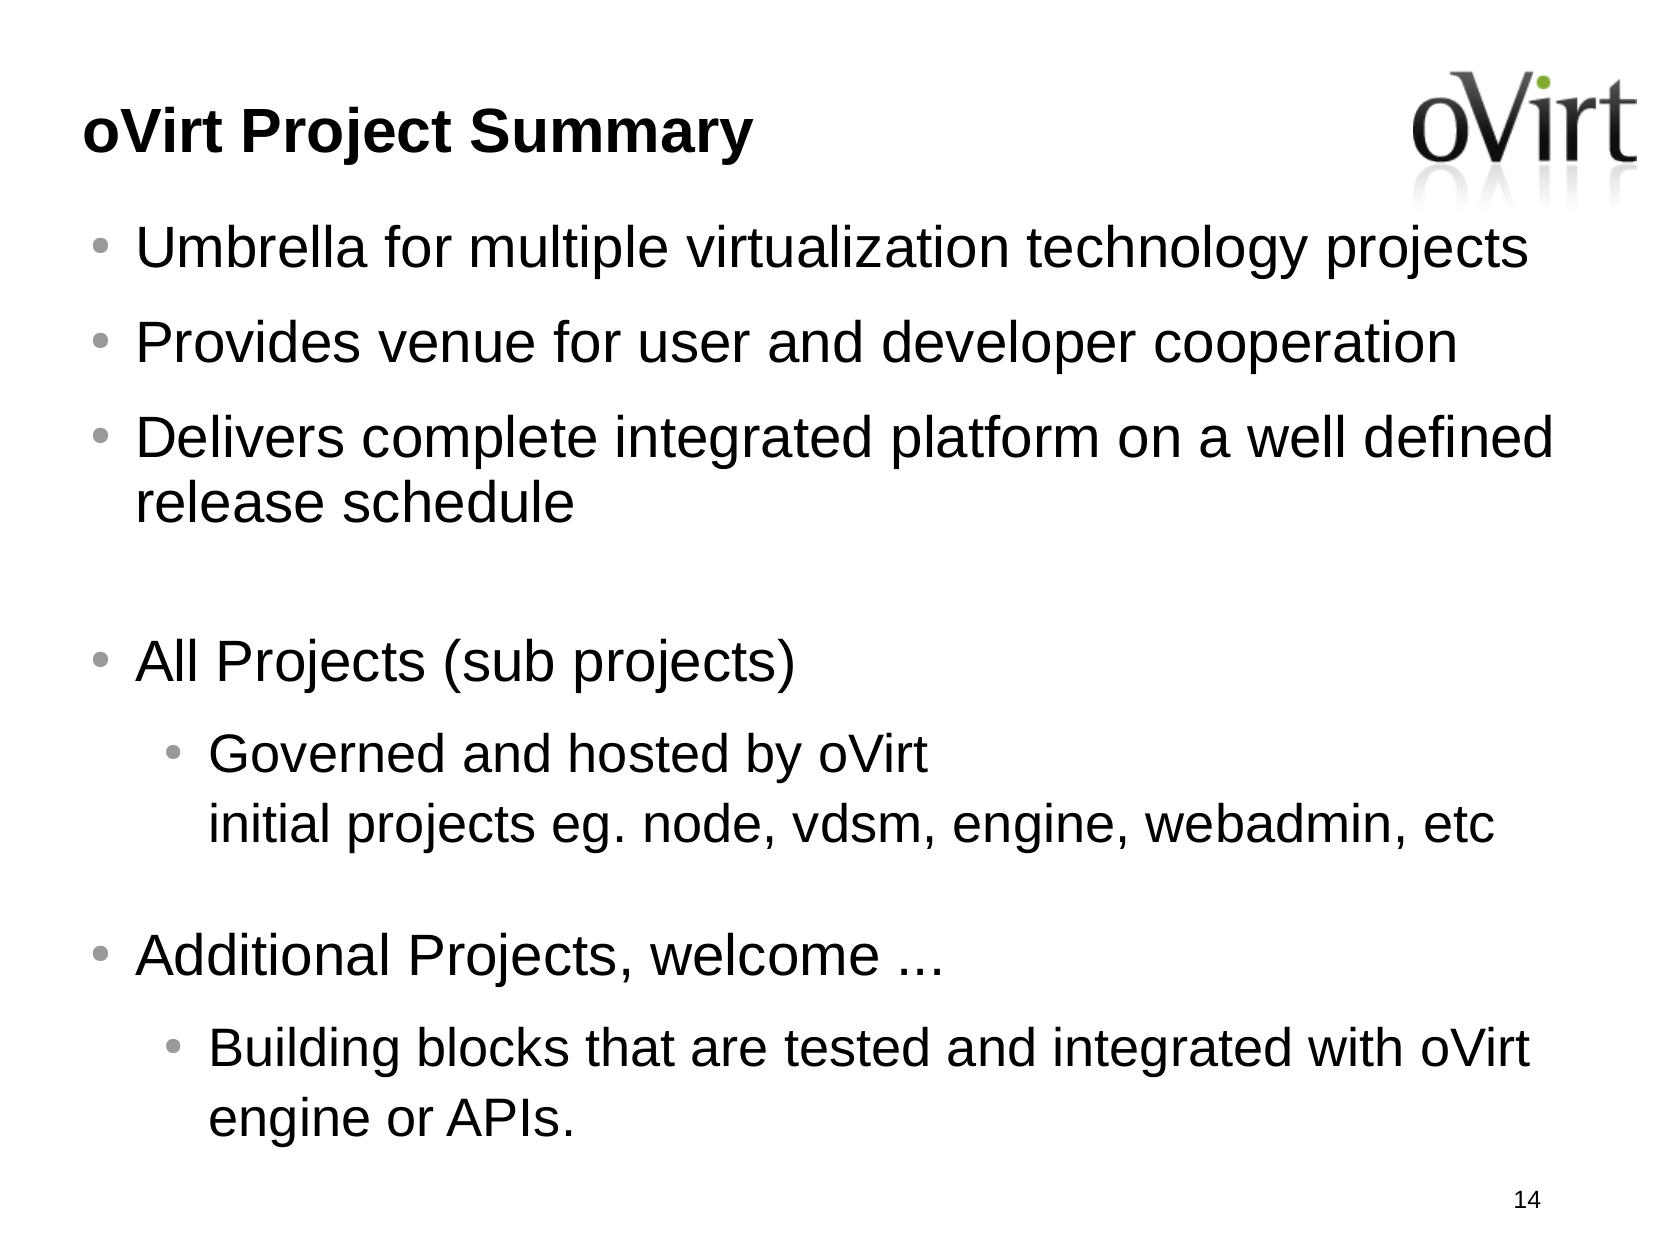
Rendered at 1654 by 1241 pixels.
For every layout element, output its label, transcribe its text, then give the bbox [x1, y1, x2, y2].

picture [1413, 63, 1637, 212]
list Umbrella for multiple virtualization technology projects Provides venue for user and developer cooperation Delivers complete integrated platform on a well defined release schedule All Projects (sub projects) Governed and hosted by oVirt initial projects eg. node, vdsm, engine, webadmin, etc Additional Projects, welcome ... Building blocks that are tested and integrated with oVirt engine or APIs. [75, 215, 1564, 1148]
title oVirt Project Summary [82, 37, 1571, 226]
